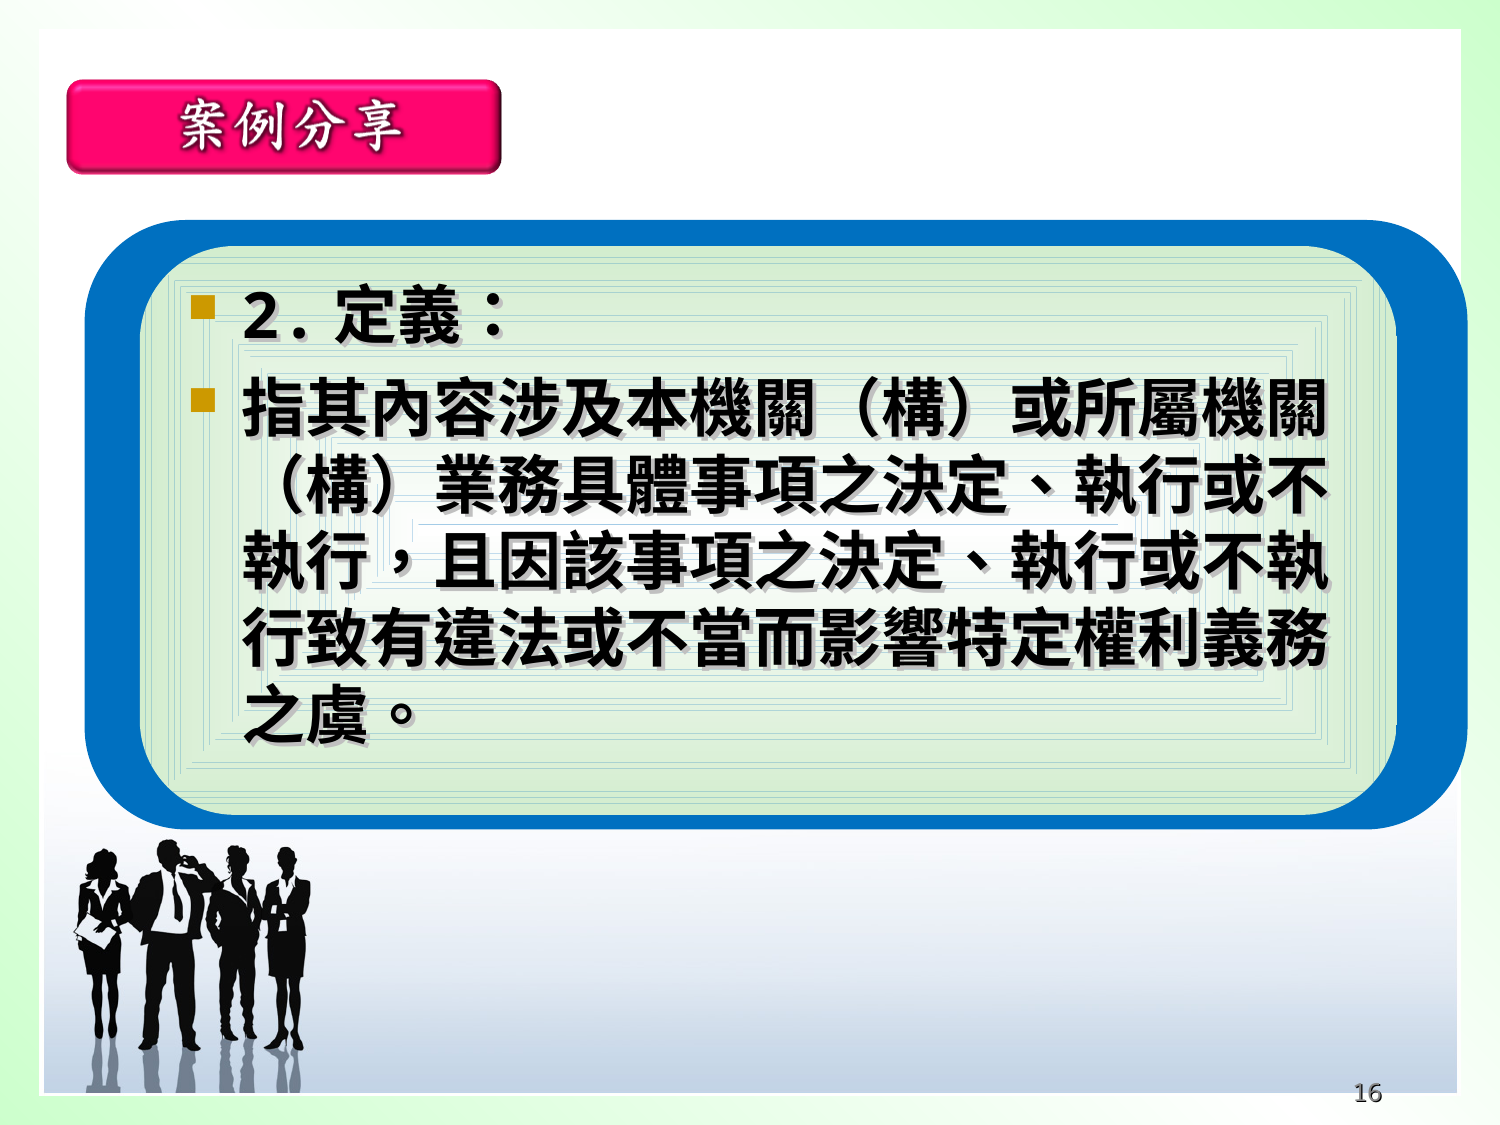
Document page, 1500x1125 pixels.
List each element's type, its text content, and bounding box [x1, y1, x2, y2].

picture [39, 29, 1461, 1096]
text_box <編號> [1078, 1063, 1429, 1124]
text_box [84, 219, 1468, 830]
list 2.定義： 指其內容涉及本機關（構）或所屬機關（構）業務具體事項之決定、執行或不執行，且因該事項之決定、執行或不執行致有違法或不當而影響特定權利義務之虞。 [172, 267, 1380, 764]
